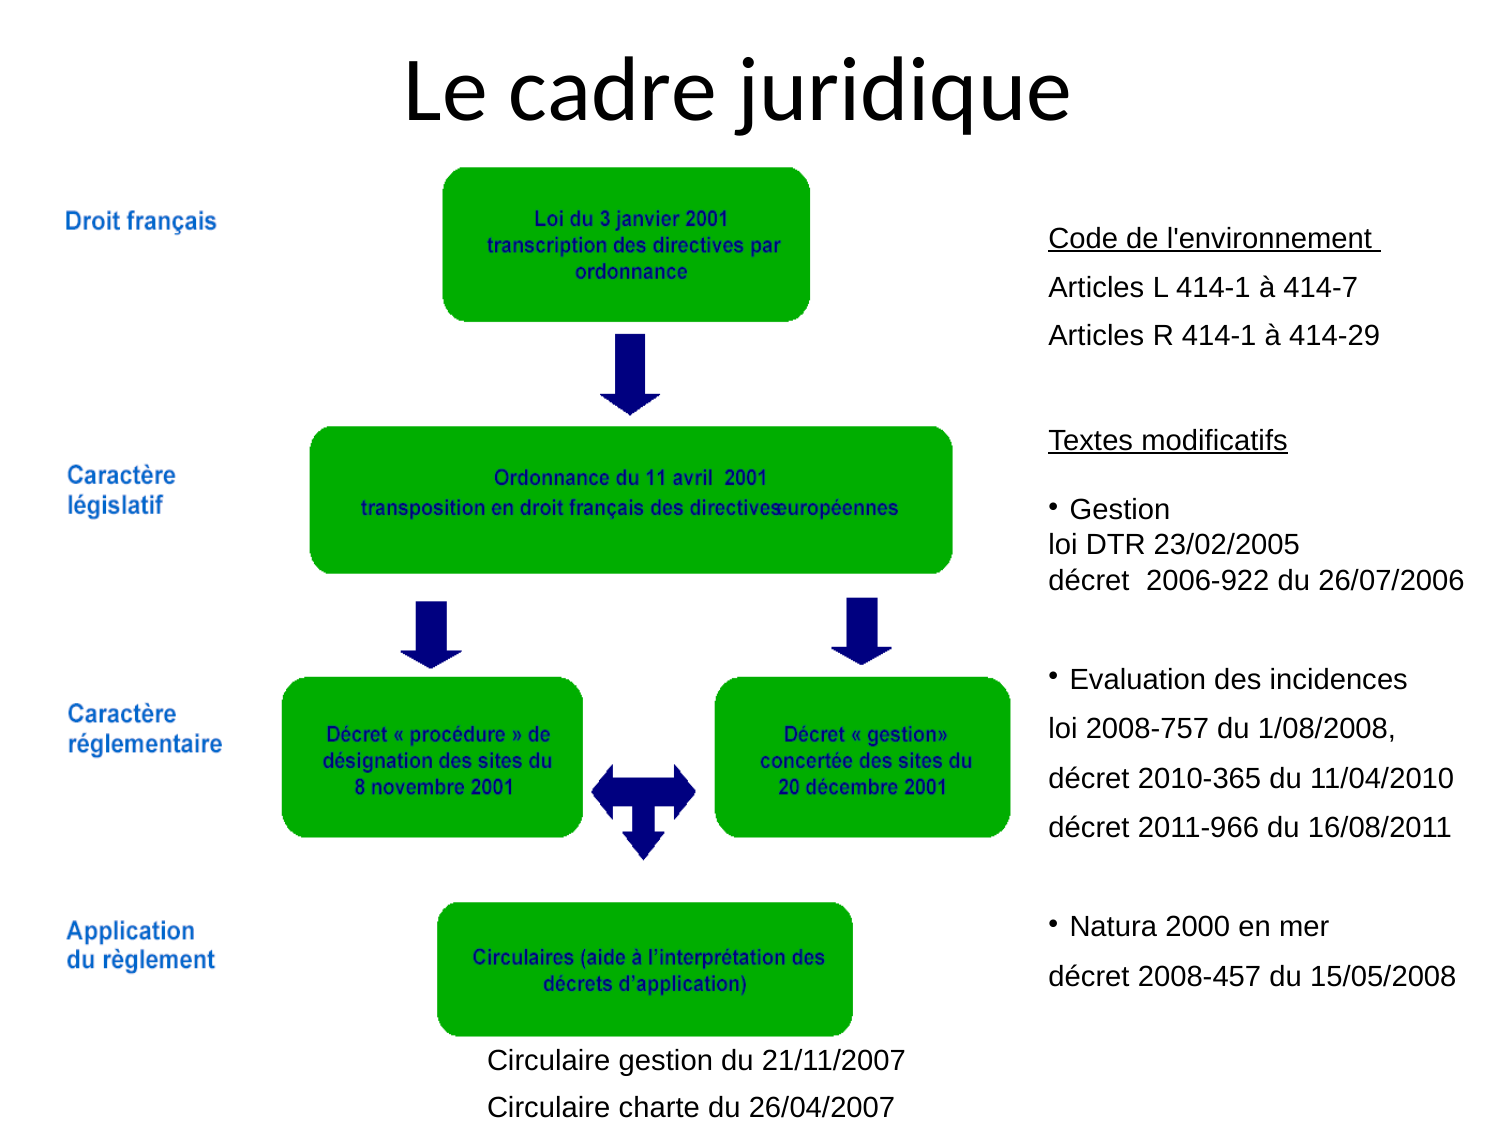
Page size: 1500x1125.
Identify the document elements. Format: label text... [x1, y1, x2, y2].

text_box Code de l'environnement Articles L 414-1 à 414-7 Articles R 414-1 à 414-29 Textes modificatifs Gestion loi DTR 23/02/2005 décret 2006-922 du 26/07/2006 Evaluation des incidences loi 2008-757 du 1/08/2008, décret 2010-365 du 11/04/2010 décret 2011-966 du 16/08/2011 Natura 2000 en mer décret 2008-457 du 15/05/2008 [1033, 211, 1500, 1125]
picture [0, 147, 1033, 1063]
title Le cadre juridique [75, 21, 1423, 257]
text_box Circulaire gestion du 21/11/2007 Circulaire charte du 26/04/2007 [472, 1033, 975, 1125]
